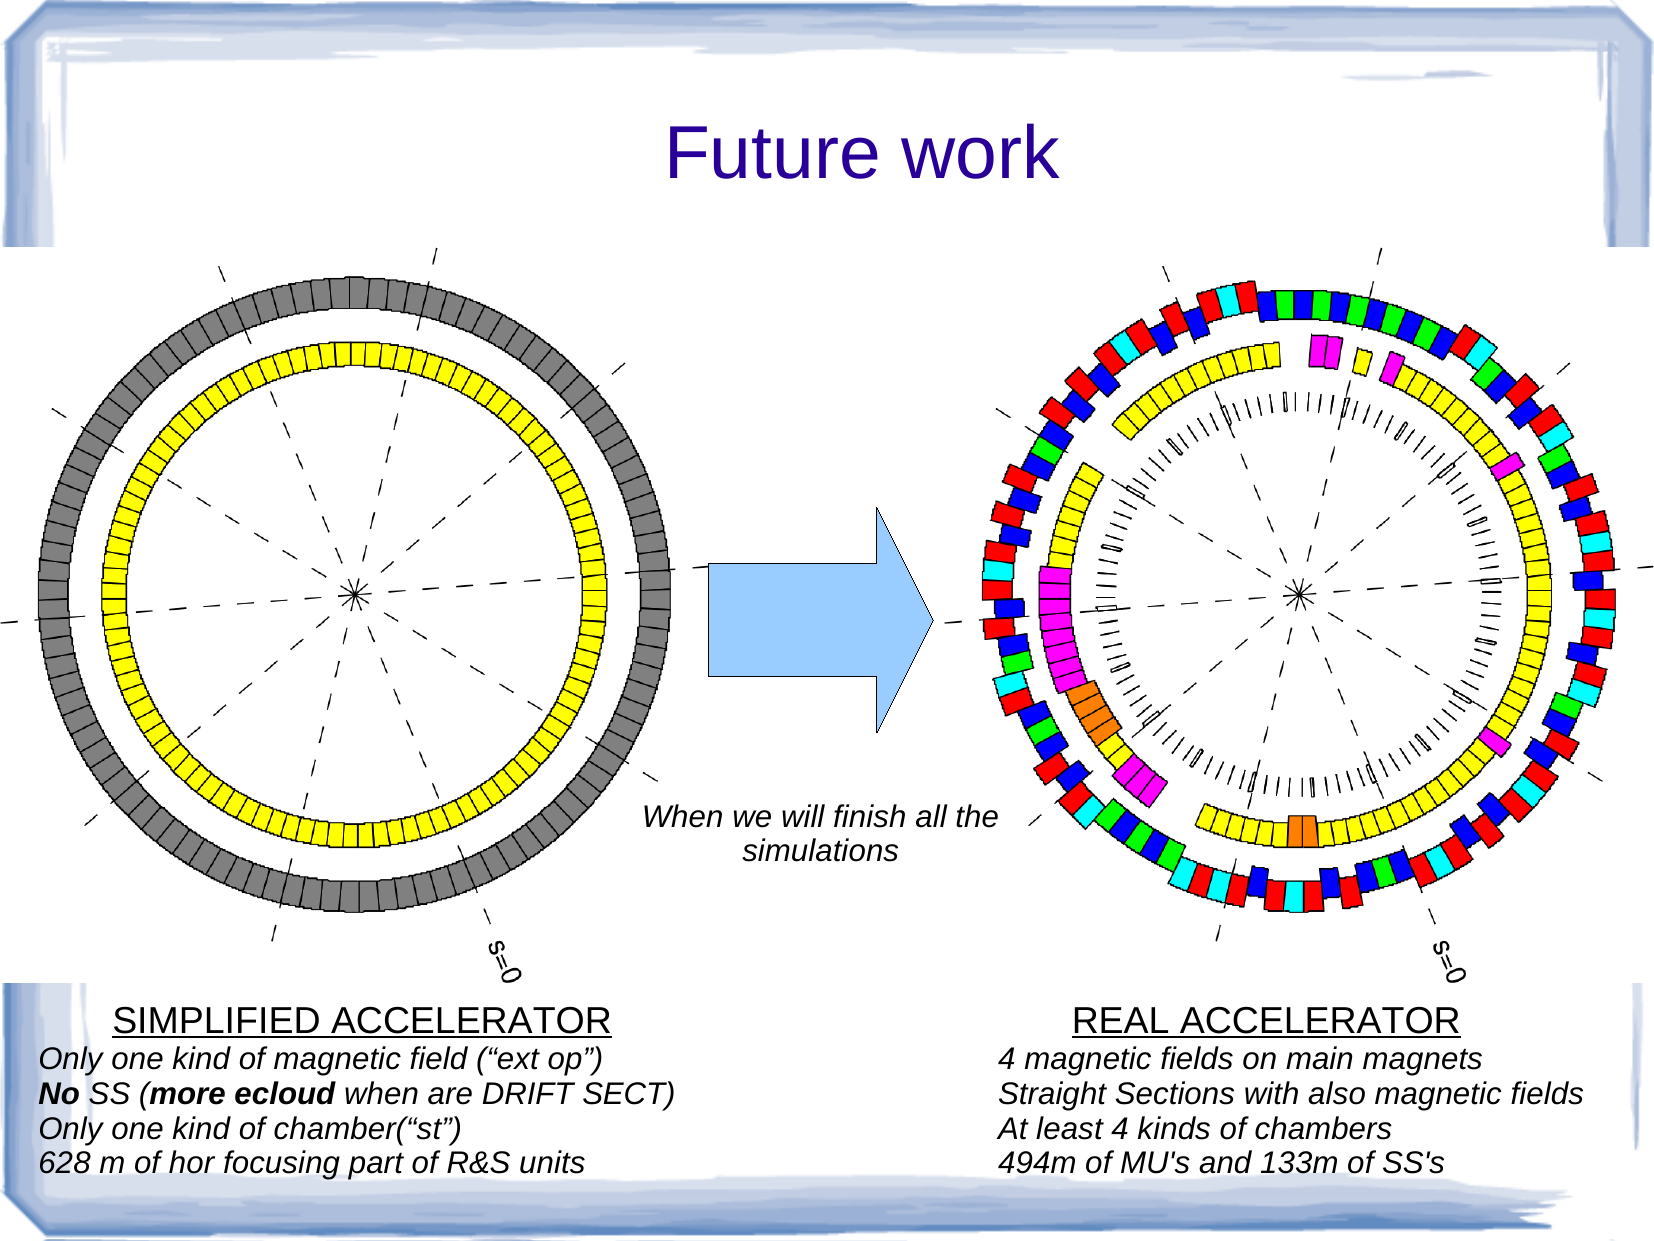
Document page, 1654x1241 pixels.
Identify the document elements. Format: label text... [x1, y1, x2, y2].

text_box [708, 507, 934, 733]
picture [0, 0, 1654, 1241]
text_box When we will finish all the simulations [625, 791, 1016, 876]
text_box SIMPLIFIED ACCELERATOR REAL ACCELERATOR Only one kind of magnetic field (“ext op”) 4 magnetic fields on main magnets No SS (more ecloud when are DRIFT SECT) Straight Sections with also magnetic fields Only one kind of chamber(“st”) At least 4 kinds of chambers 628 m of hor focusing part of R&S units 494m of MU's and 133m of SS's [23, 992, 1642, 1229]
title Future work [82, 49, 1571, 257]
